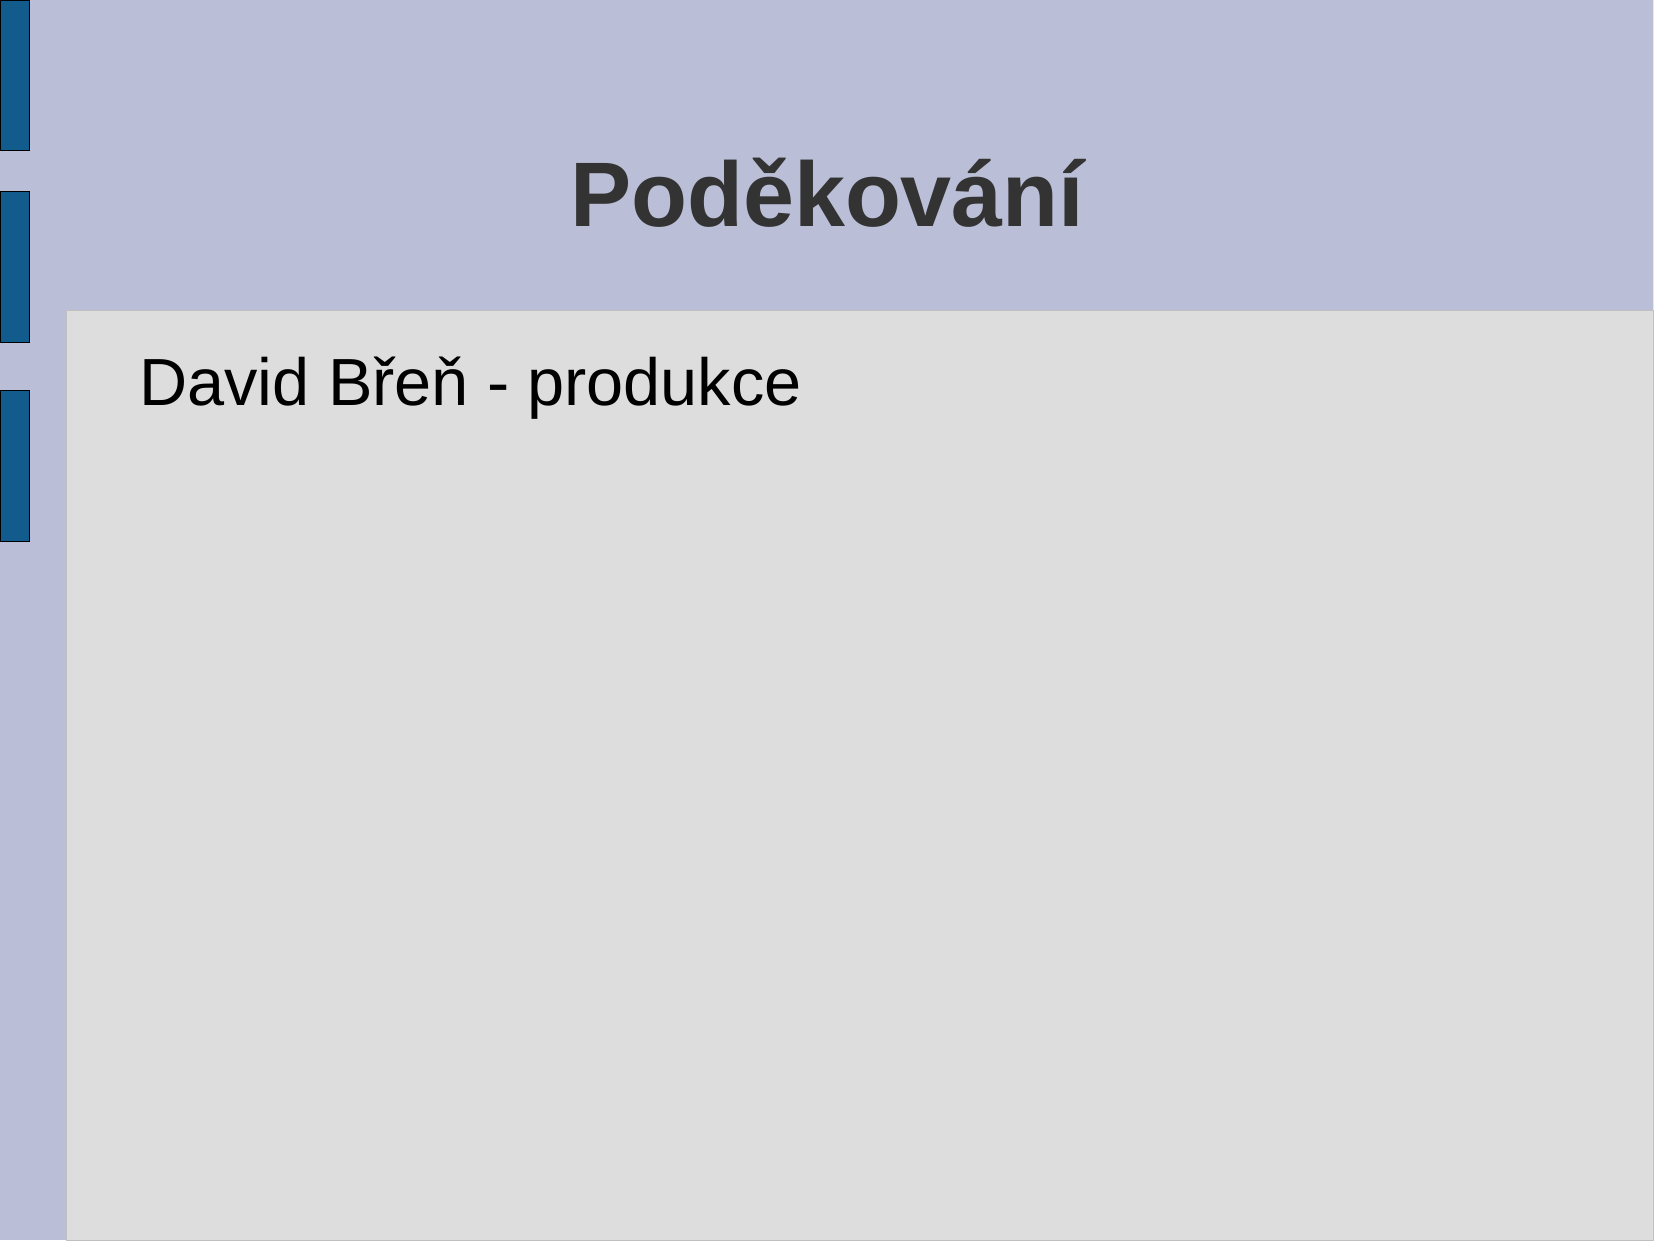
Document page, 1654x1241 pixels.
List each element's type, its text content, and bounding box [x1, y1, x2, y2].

title Poděkování [121, 91, 1534, 299]
list David Břeň - produkce [121, 344, 1534, 1112]
